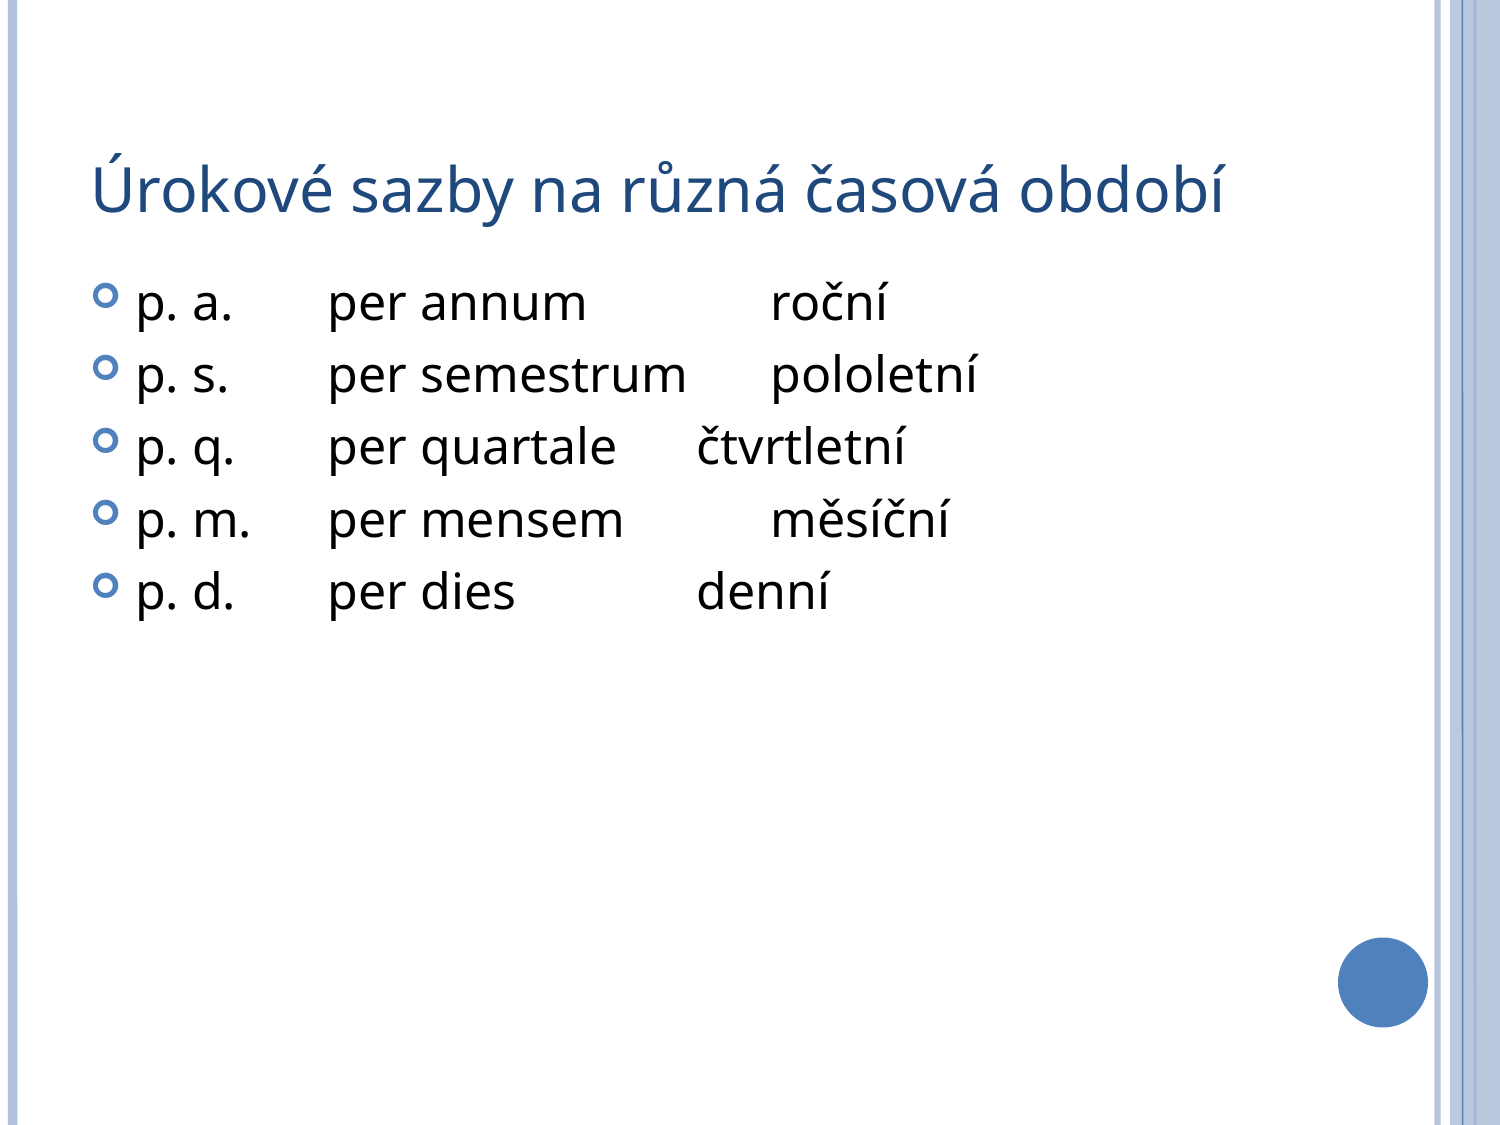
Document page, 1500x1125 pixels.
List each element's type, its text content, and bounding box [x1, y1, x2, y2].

list p. a. per annum roční p. s. per semestrum pololetní p. q. per quartale čtvrtletní p. m. per mensem měsíční p. d. per dies denní [75, 262, 1300, 1062]
title Úrokové sazby na různá časová období [75, 45, 1300, 233]
